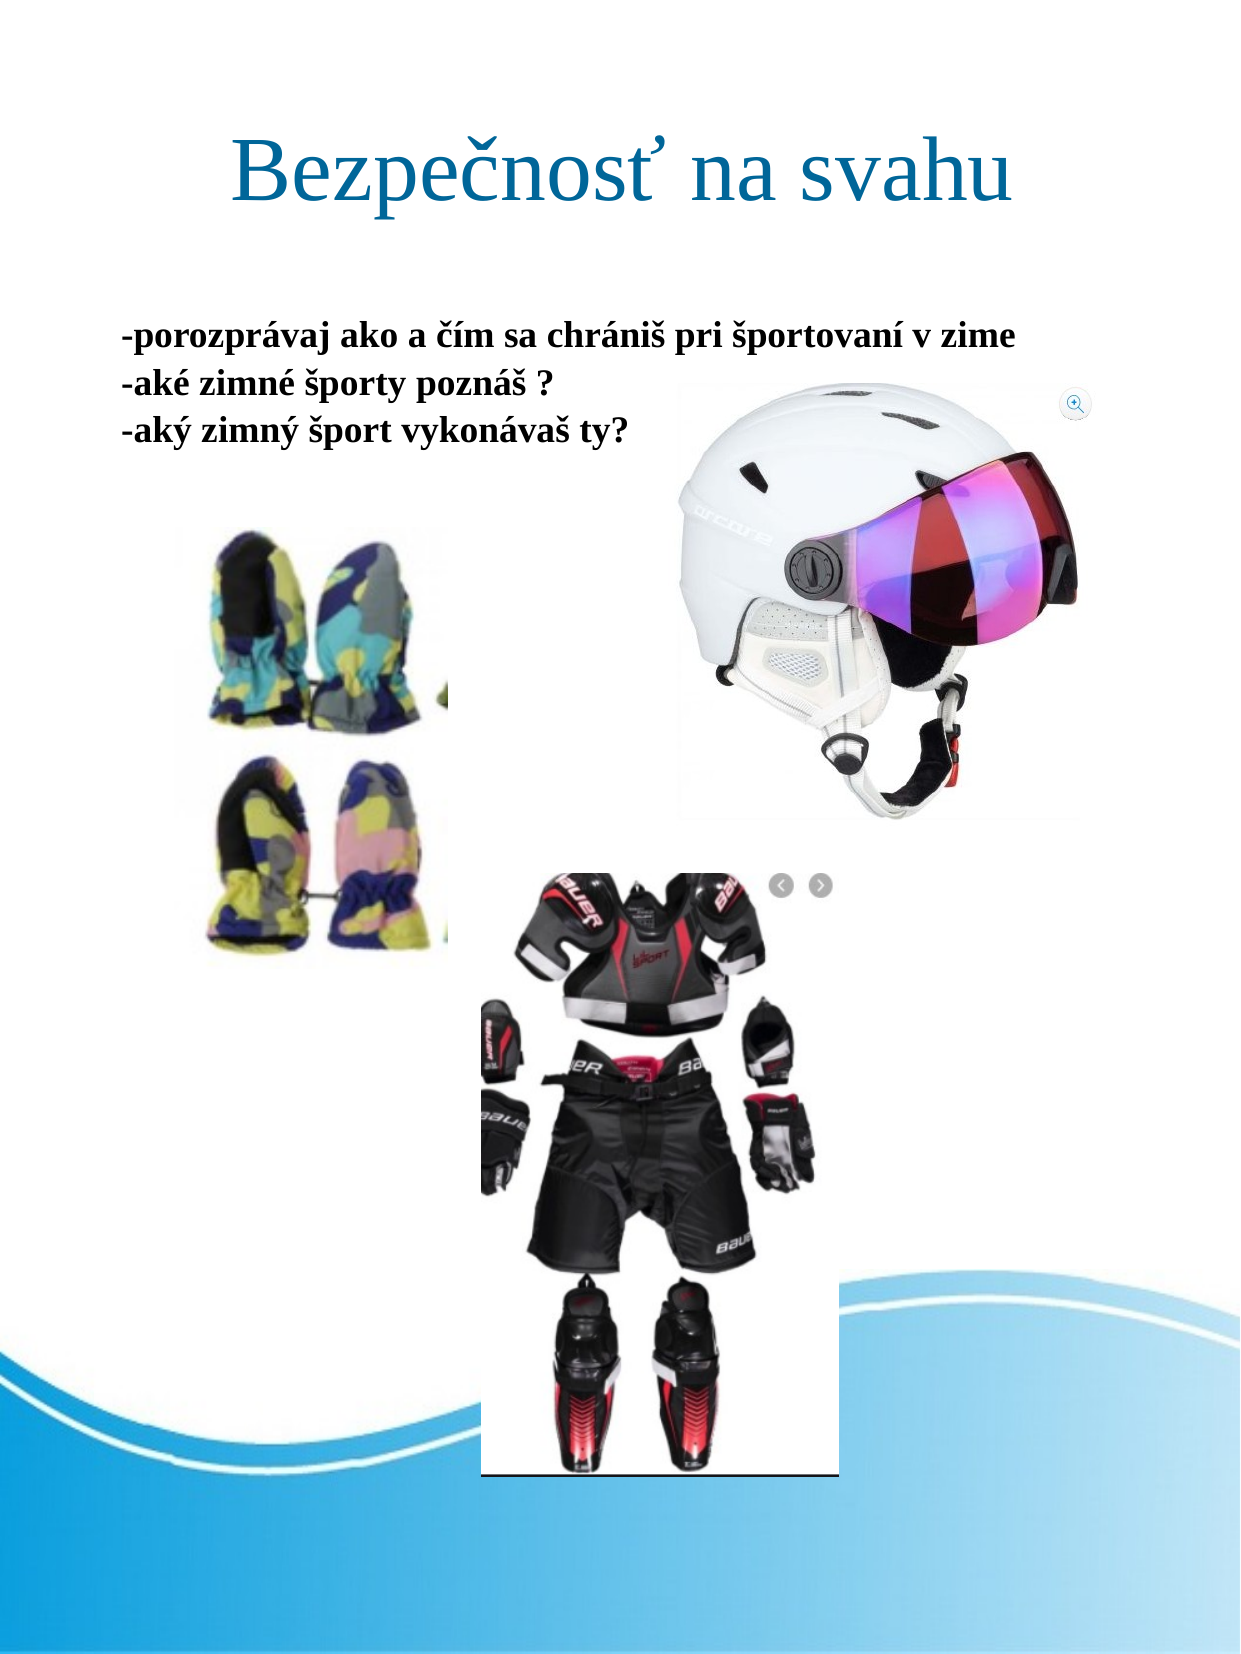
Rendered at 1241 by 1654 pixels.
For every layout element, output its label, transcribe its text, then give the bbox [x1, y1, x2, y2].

picture [0, 873, 1241, 1654]
picture [668, 383, 1111, 827]
text_box -porozprávaj ako a čím sa chrániš pri športovaní v zime -aké zimné športy poznáš ? -aký zimný šport vykonávaš ty? [106, 307, 1134, 459]
picture [174, 527, 448, 969]
title Bezpečnosť na svahu [65, 31, 1182, 308]
